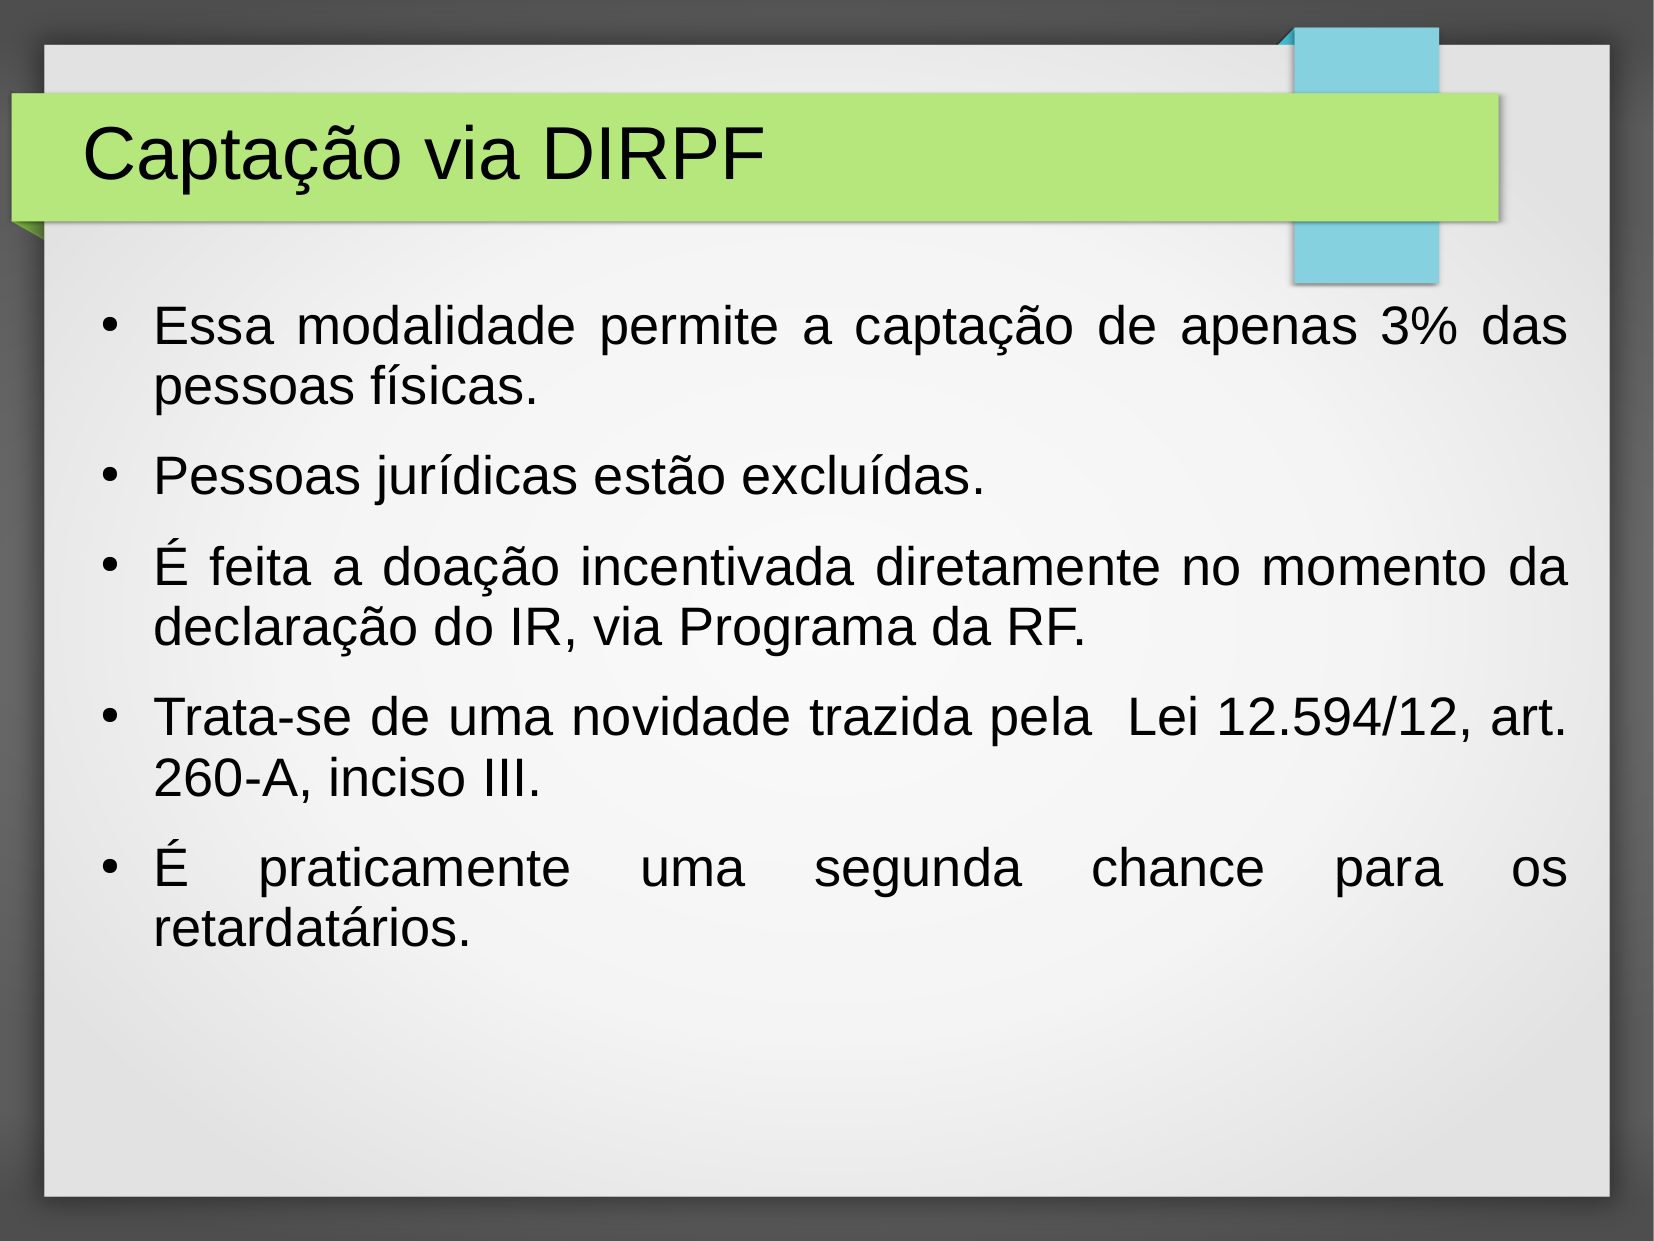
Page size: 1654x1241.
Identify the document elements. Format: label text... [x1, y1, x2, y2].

picture [0, 0, 1654, 1241]
list Essa modalidade permite a captação de apenas 3% das pessoas físicas. Pessoas jurídicas estão excluídas. É feita a doação incentivada diretamente no momento da declaração do IR, via Programa da RF. Trata-se de uma novidade trazida pela Lei 12.594/12, art. 260-A, inciso III. É praticamente uma segunda chance para os retardatários. [82, 295, 1571, 1015]
title Captação via DIRPF [82, 94, 1264, 213]
